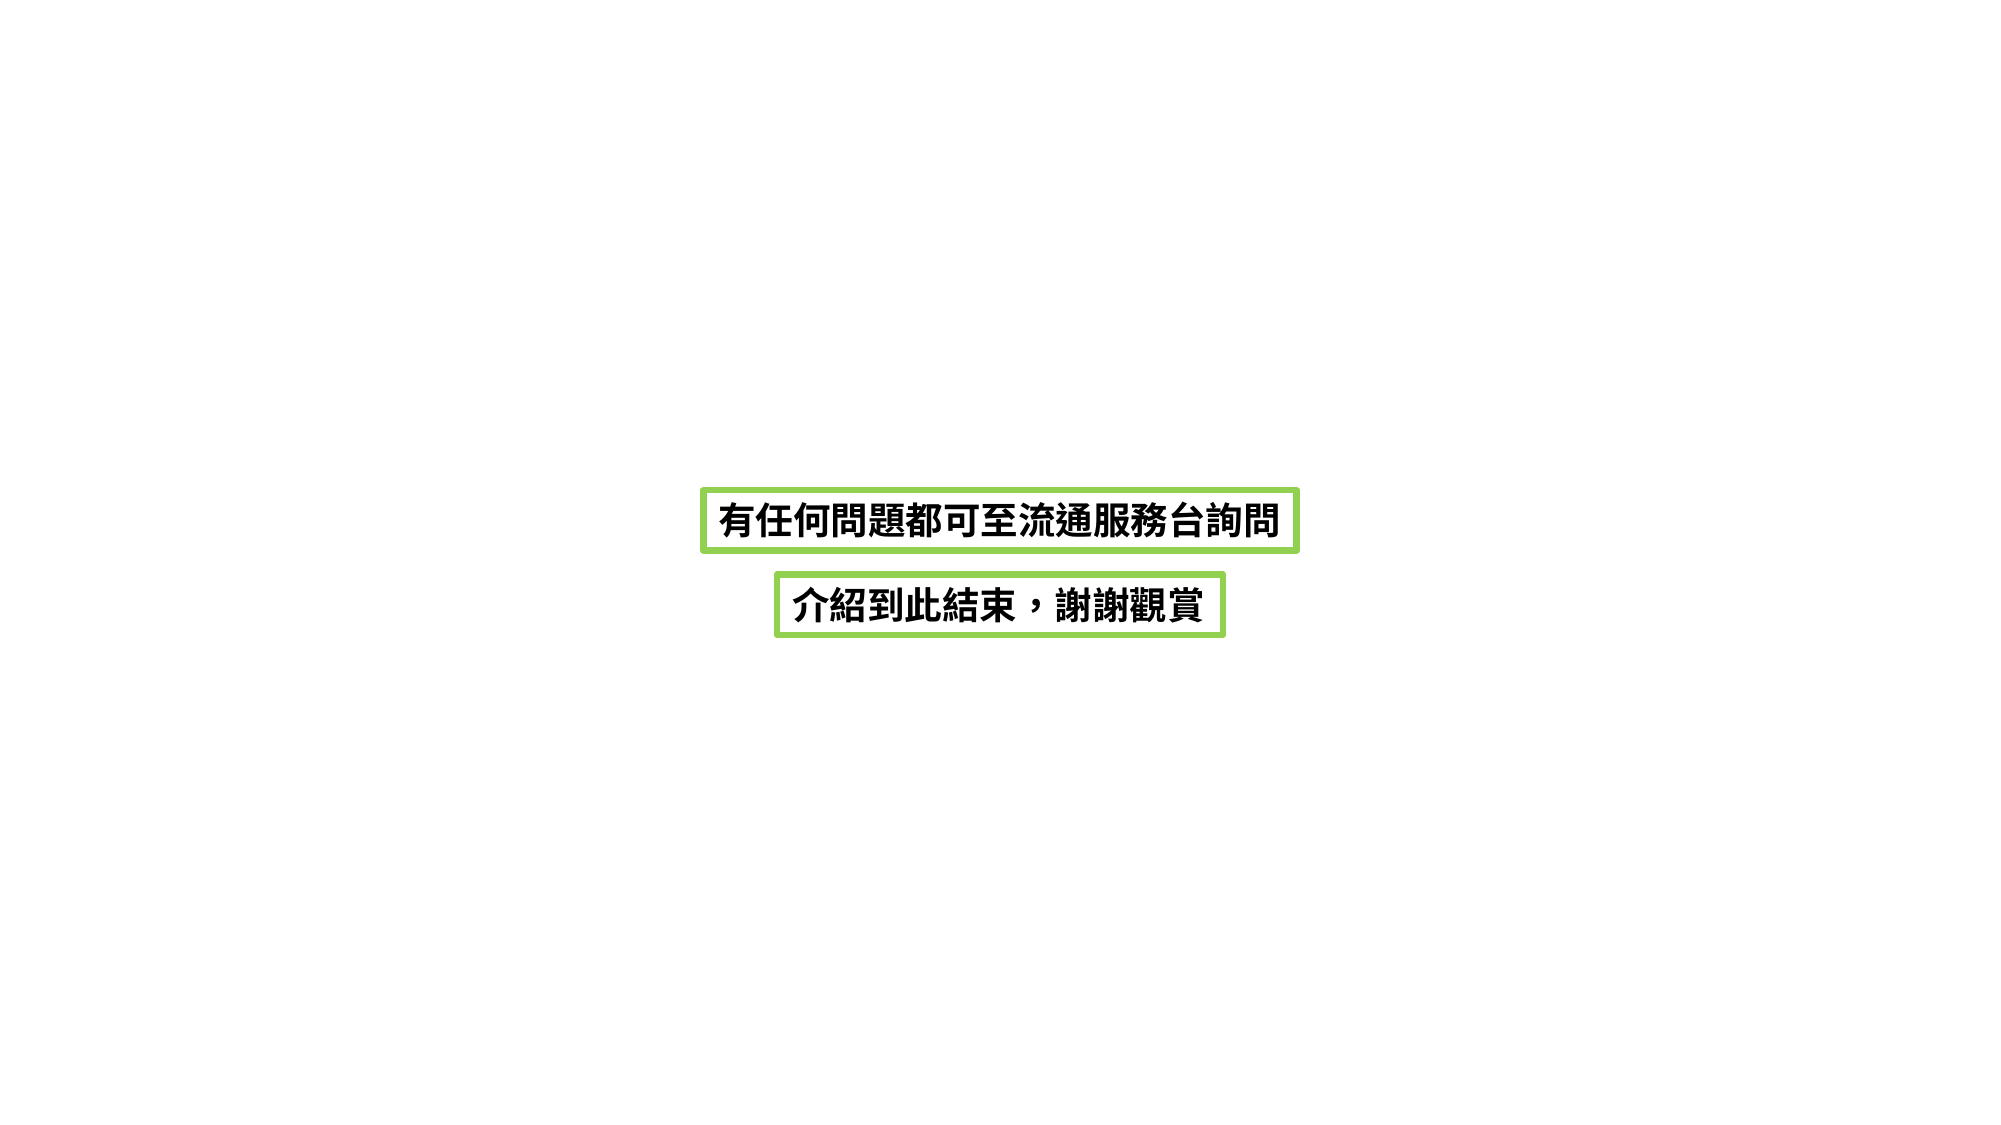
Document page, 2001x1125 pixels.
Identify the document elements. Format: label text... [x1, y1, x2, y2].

text_box 介紹到此結束，謝謝觀賞 [777, 574, 1223, 636]
text_box 有任何問題都可至流通服務台詢問 [703, 489, 1297, 551]
